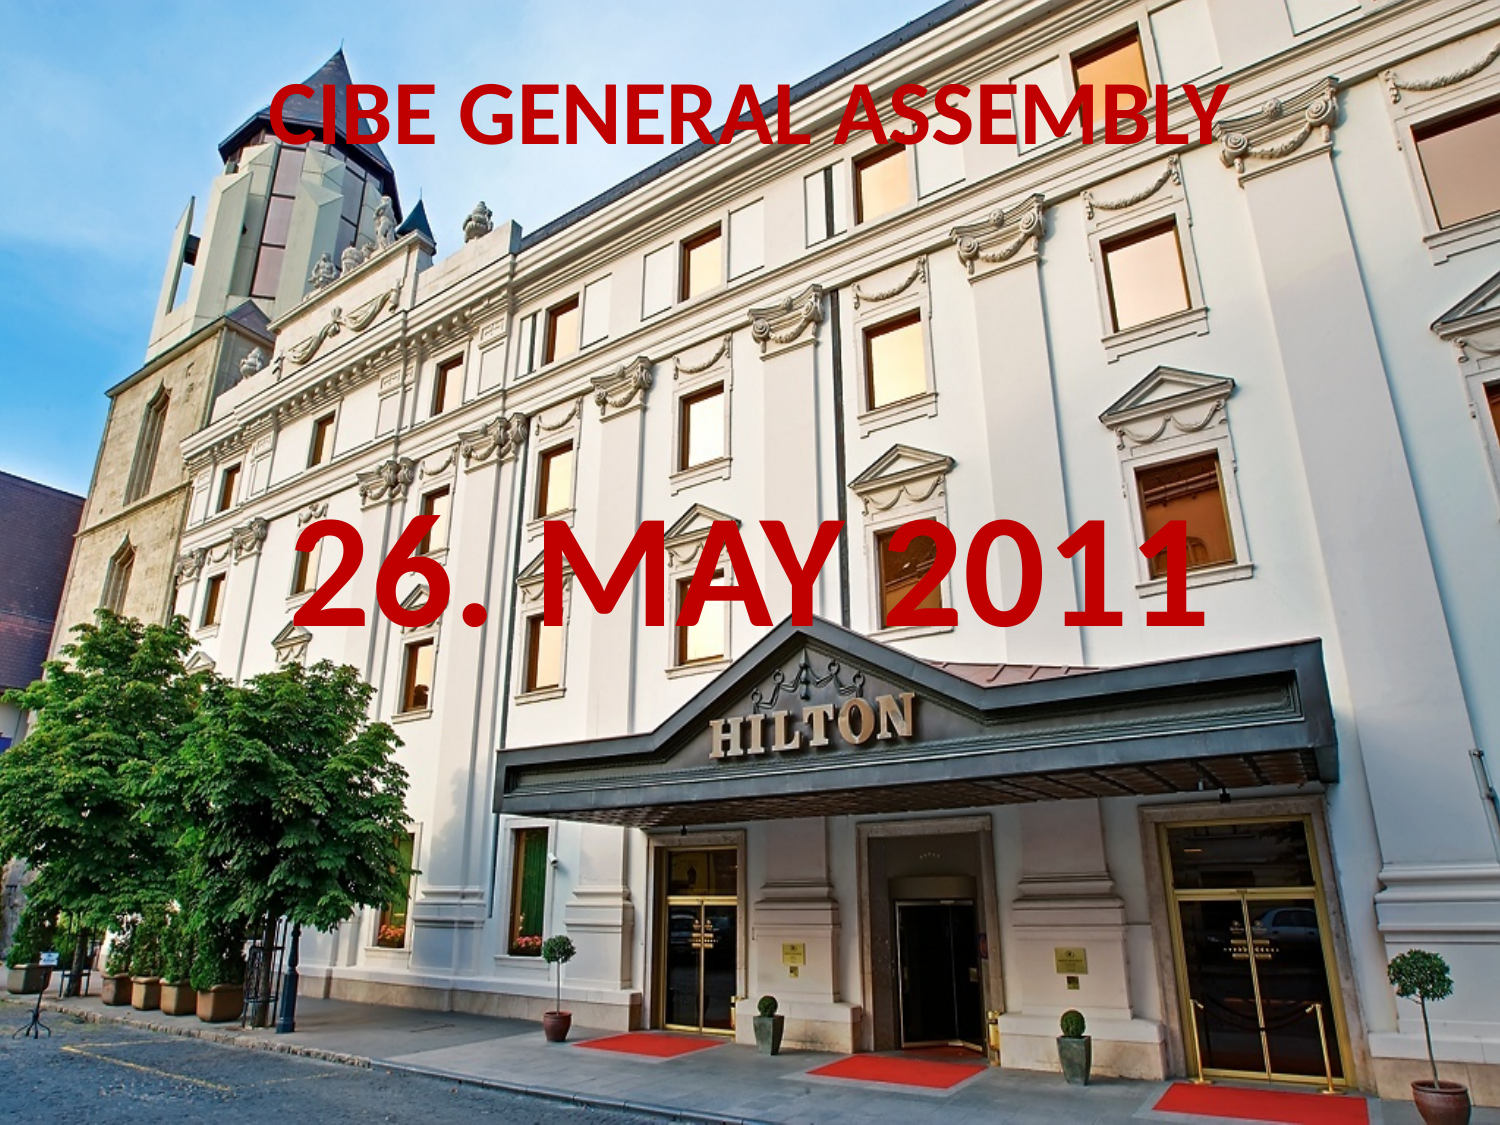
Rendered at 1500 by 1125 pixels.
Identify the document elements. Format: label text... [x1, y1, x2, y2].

title CIBE GENERAL ASSEMBLY [75, 45, 1425, 233]
list 26. MAY 2011 [75, 262, 1425, 1005]
picture [0, 0, 1500, 1125]
